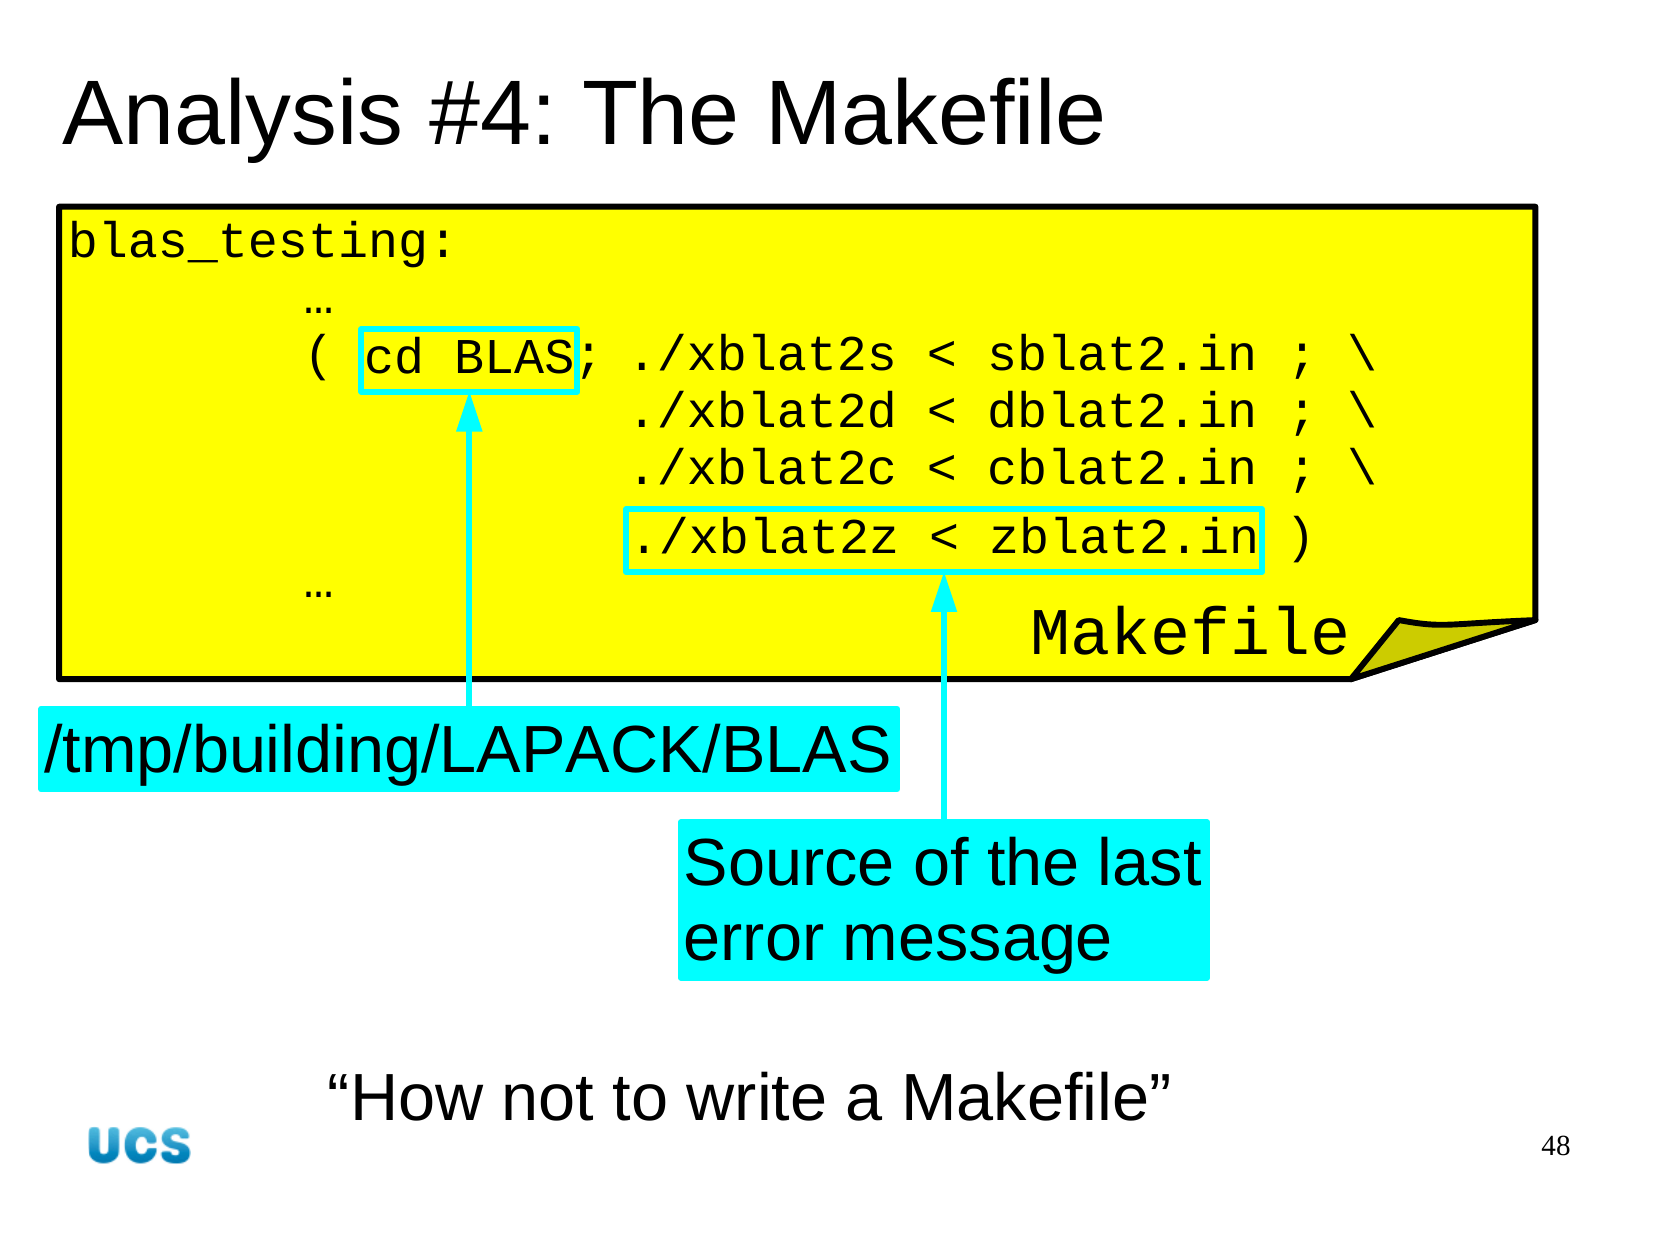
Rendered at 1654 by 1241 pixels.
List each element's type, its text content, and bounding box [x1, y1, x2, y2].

text_box cd BLAS [361, 328, 578, 392]
text_box Source of the last error message [680, 822, 1208, 978]
text_box ./xblat2z < zblat2.in [625, 509, 1263, 573]
text_box Makefile [1027, 596, 1354, 678]
picture [88, 1126, 191, 1165]
text_box “How not to write a Makefile” [324, 1057, 1178, 1138]
text_box Analysis #4: The Makefile [59, 59, 1112, 168]
text_box /tmp/building/LAPACK/BLAS [41, 708, 898, 790]
text_box blas_testing: … ( ; ./xblat2s < sblat2.in ; \ ./xblat2d < dblat2.in ; \ ./xblat2c < cblat2.in ; \ … [59, 206, 1536, 680]
text_box ) [1282, 507, 1319, 571]
